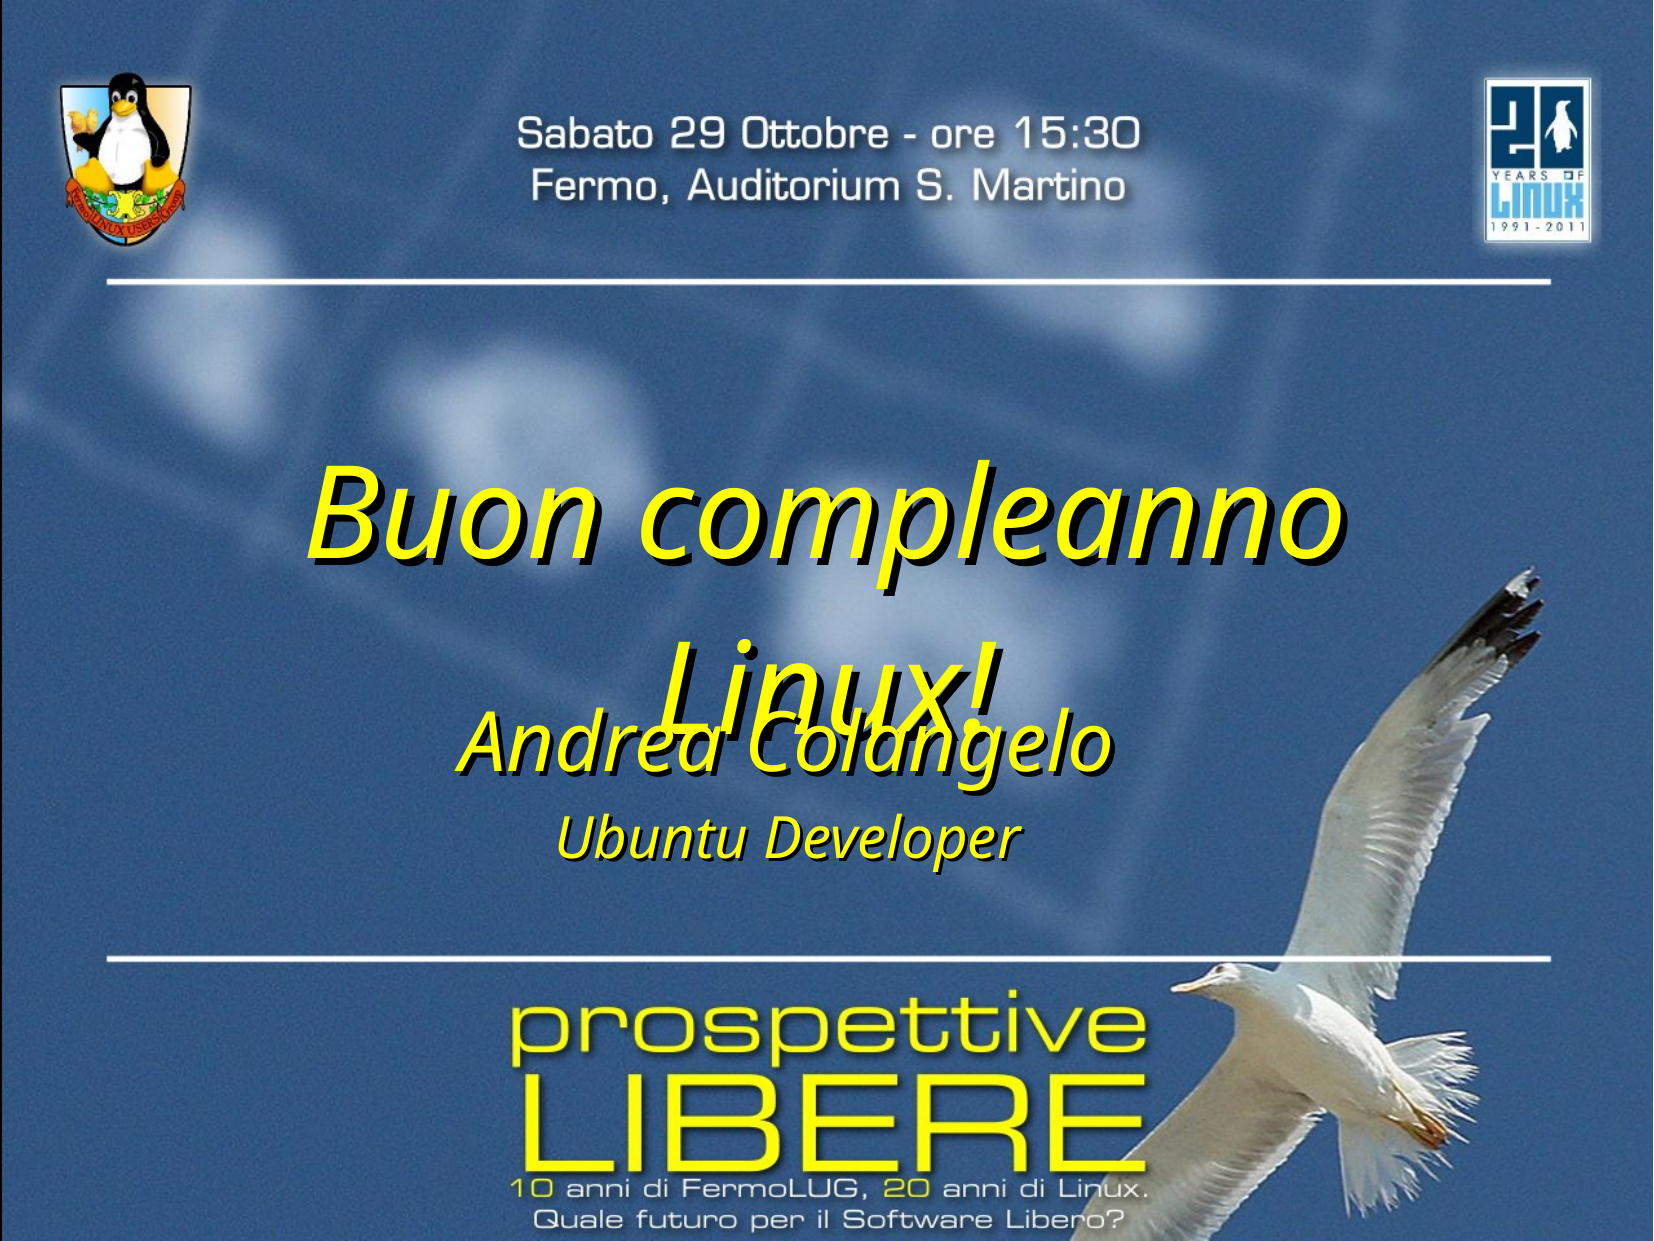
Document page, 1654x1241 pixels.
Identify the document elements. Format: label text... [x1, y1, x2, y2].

text_box Buon compleanno Linux! [112, 412, 1538, 416]
picture [2, 0, 1653, 1241]
text_box Andrea Colangelo Ubuntu Developer [412, 674, 1163, 682]
